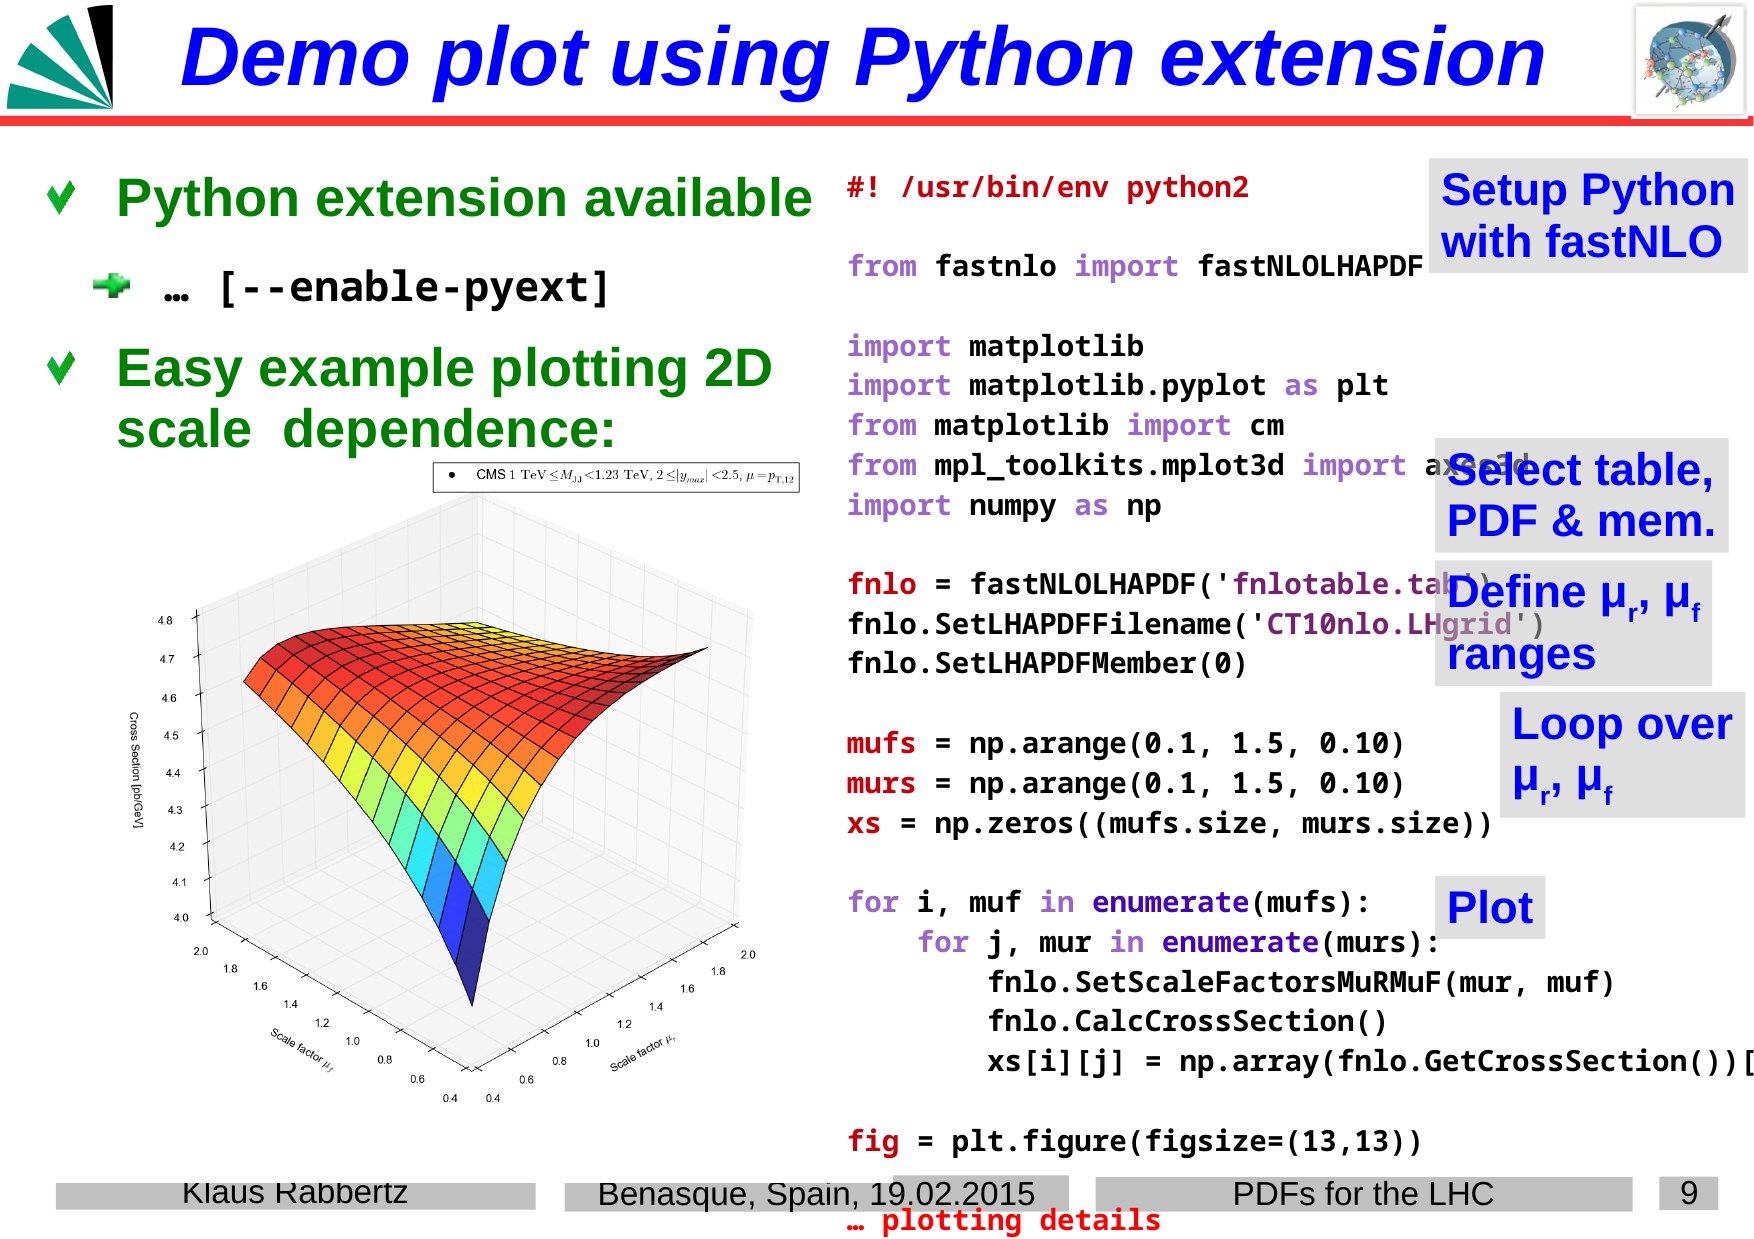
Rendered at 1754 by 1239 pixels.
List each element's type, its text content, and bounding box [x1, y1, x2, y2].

picture [1631, 2, 1748, 119]
text_box #! /usr/bin/env python2 from fastnlo import fastNLOLHAPDF import matplotlib import matplotlib.pyplot as plt from matplotlib import cm from mpl_toolkits.mplot3d import axes3d import numpy as np fnlo = fastNLOLHAPDF('fnlotable.tab') fnlo.SetLHAPDFFilename('CT10nlo.LHgrid') fnlo.SetLHAPDFMember(0) mufs = np.arange(0.1, 1.5, 0.10) murs = np.arange(0.1, 1.5, 0.10) xs = np.zeros((mufs.size, murs.size)) for i, muf in enumerate(mufs): for j, mur in enumerate(murs): fnlo.SetScaleFactorsMuRMuF(mur, muf) fnlo.CalcCrossSection() xs[i][j] = np.array(fnlo.GetCrossSection())[0] fig = plt.figure(figsize=(13,13)) … plotting details ax.set_ylabel('Scale factor $\mu_F$') ax.set_xlabel('Scale factor $\mu_R$') ax.set_zlabel('Cross Section [pb/GeV]') plt.show() … plotting details [835, 159, 1717, 1158]
text_box Plot [1435, 875, 1546, 939]
picture [15, 375, 893, 1183]
picture [7, 5, 113, 110]
text_box Define μr, μf ranges [1435, 560, 1713, 686]
text_box Setup Python with fastNLO [1429, 158, 1748, 273]
title Demo plot using Python extension [123, 0, 1606, 114]
text_box Select table, PDF & mem. [1435, 438, 1729, 553]
text_box Loop over μr, μf [1500, 692, 1746, 818]
list Python extension available … [--enable-pyext] Easy example plotting 2D scale dependence: [34, 167, 835, 475]
